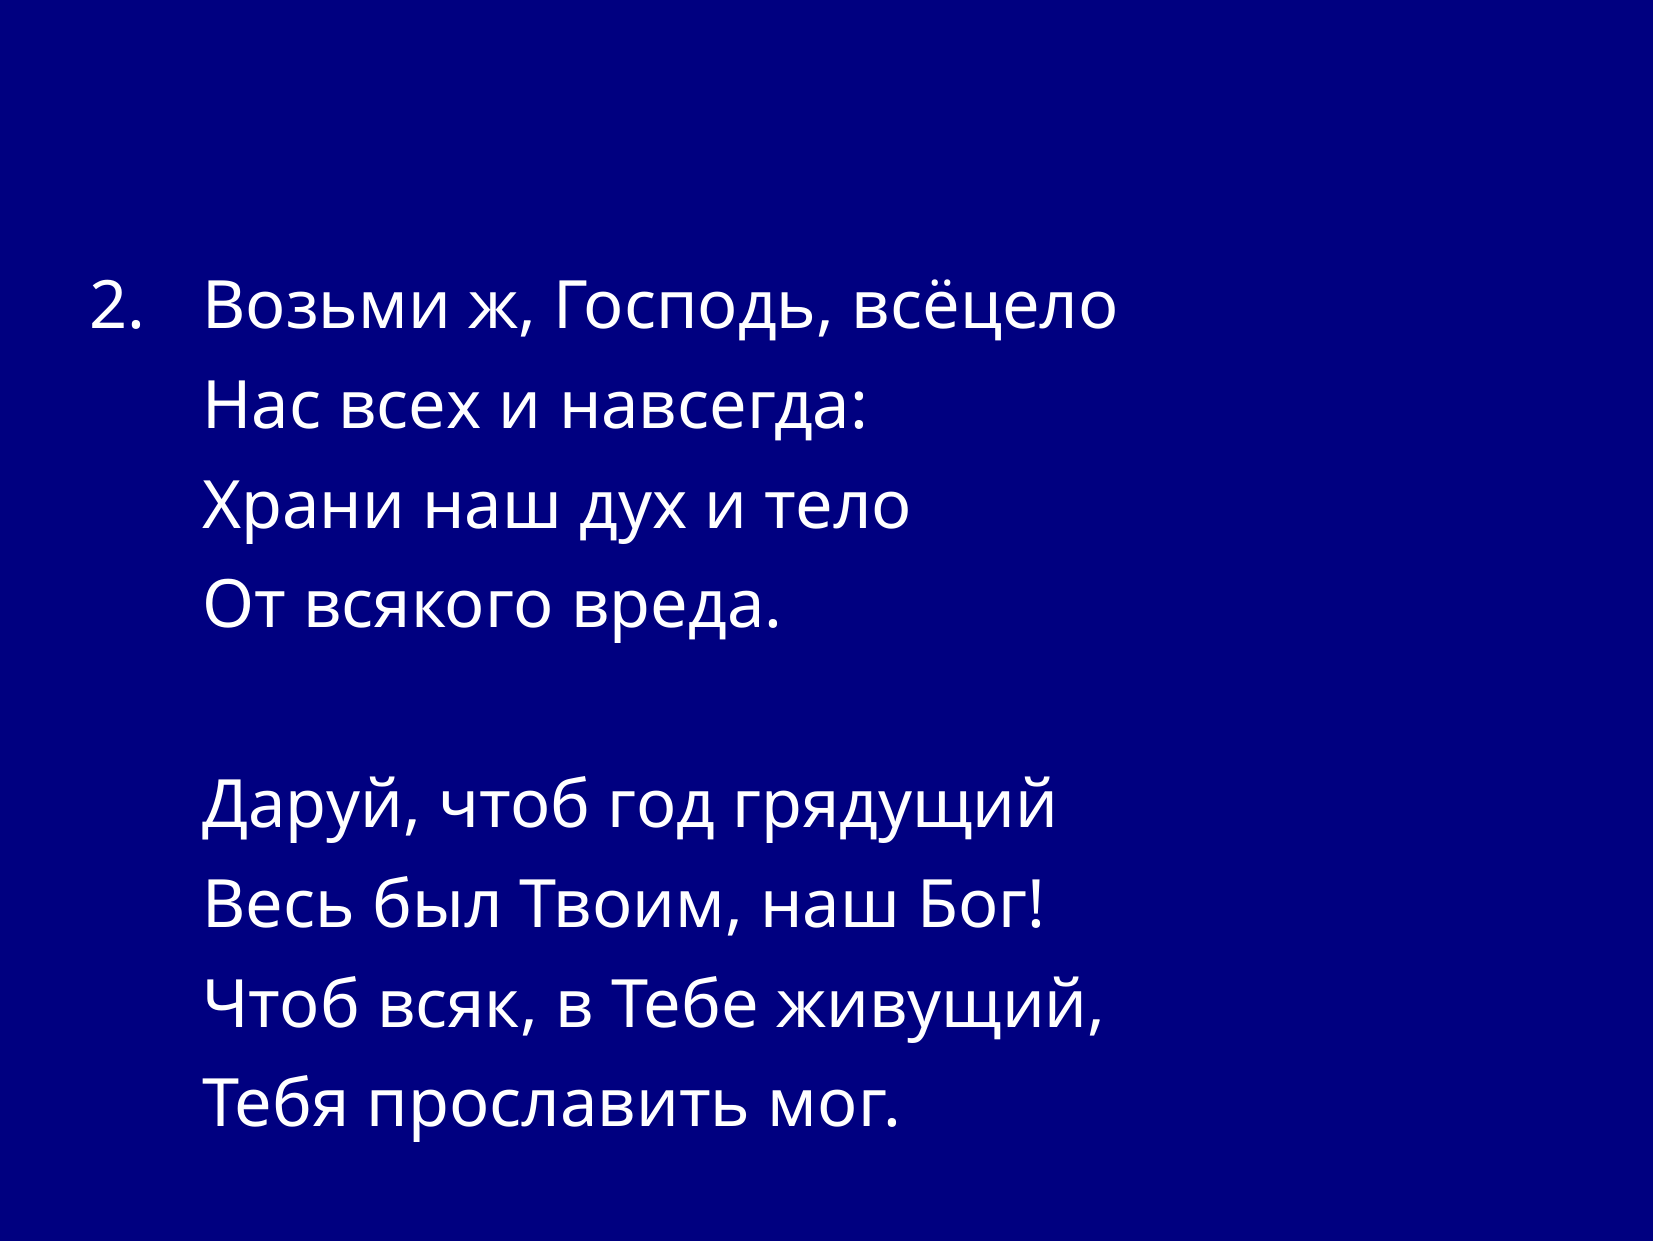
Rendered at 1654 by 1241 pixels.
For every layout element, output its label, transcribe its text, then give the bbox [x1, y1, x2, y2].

text_box 2. Возьми ж, Господь, всёцело Нас всех и навсегда: Храни наш дух и тело От всякого вреда. Даруй, чтоб год грядущий Весь был Твоим, наш Бог! Чтоб всяк, в Тебе живущий, Тебя прославить мог. [75, 150, 1576, 1163]
